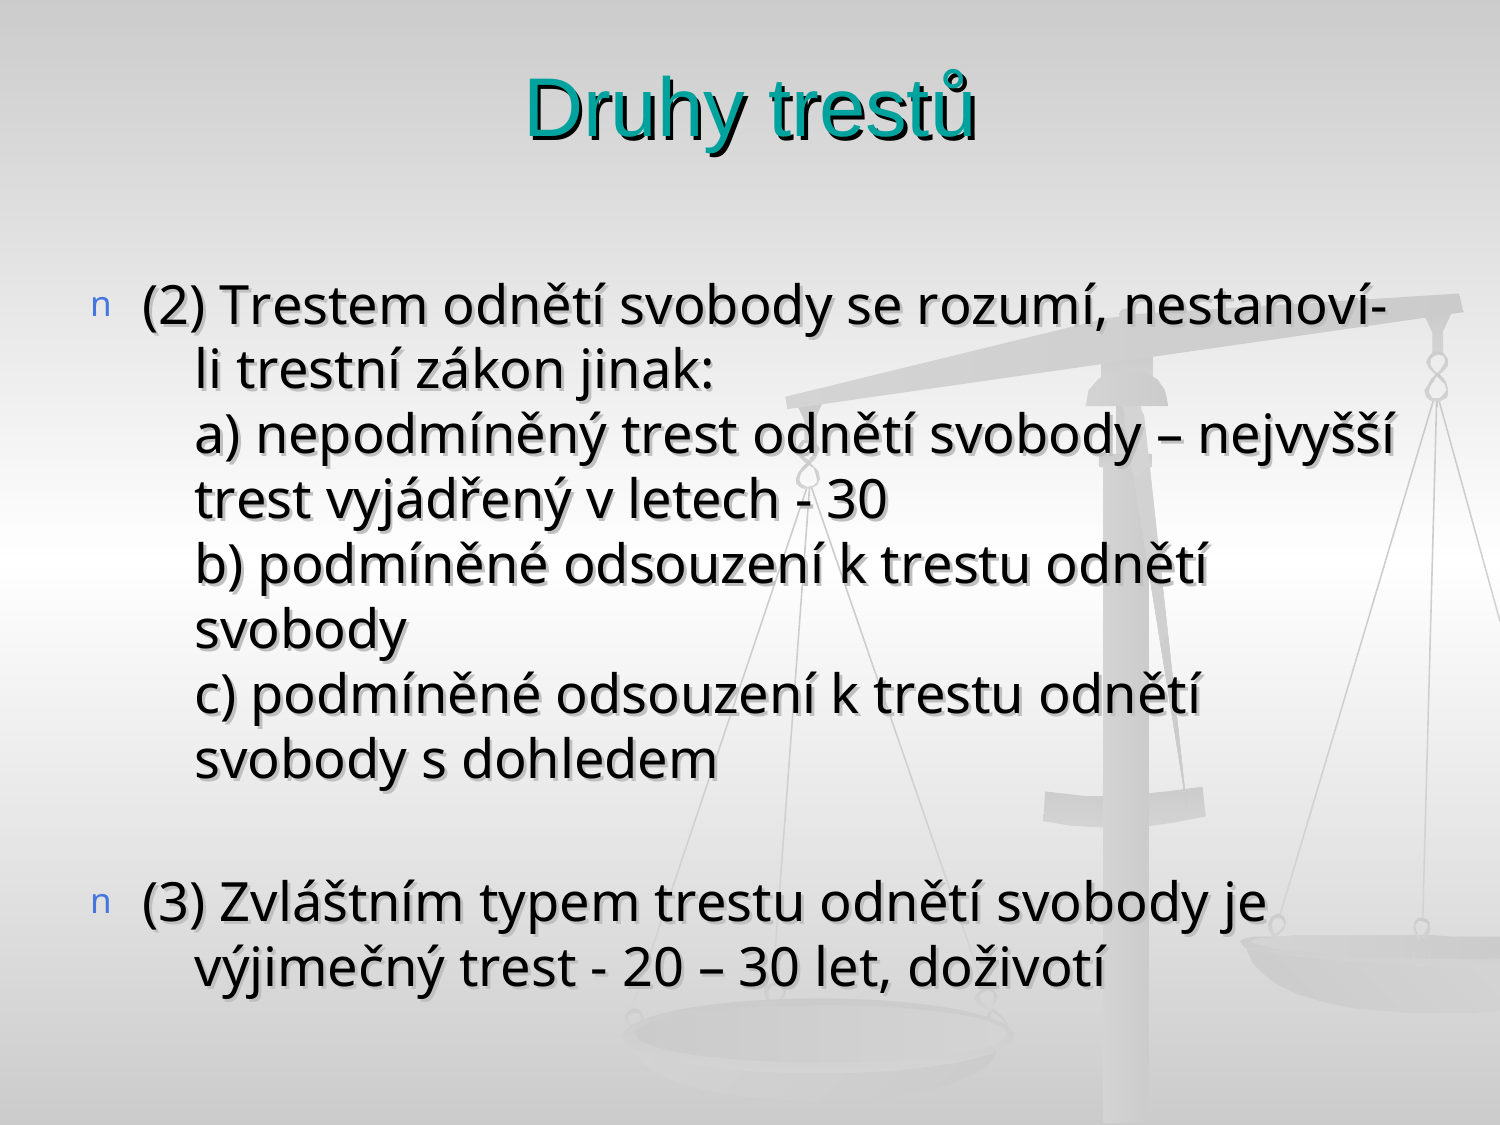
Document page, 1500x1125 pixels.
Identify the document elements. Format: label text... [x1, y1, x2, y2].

list (2) Trestem odnětí svobody se rozumí, nestanoví-li trestní zákon jinak: a) nepodmíněný trest odnětí svobody – nejvyšší trest vyjádřený v letech - 30 b) podmíněné odsouzení k trestu odnětí svobody c) podmíněné odsouzení k trestu odnětí svobody s dohledem (3) Zvláštním typem trestu odnětí svobody je výjimečný trest - 20 – 30 let, doživotí [75, 262, 1426, 1006]
title Druhy trestů [75, 45, 1426, 234]
